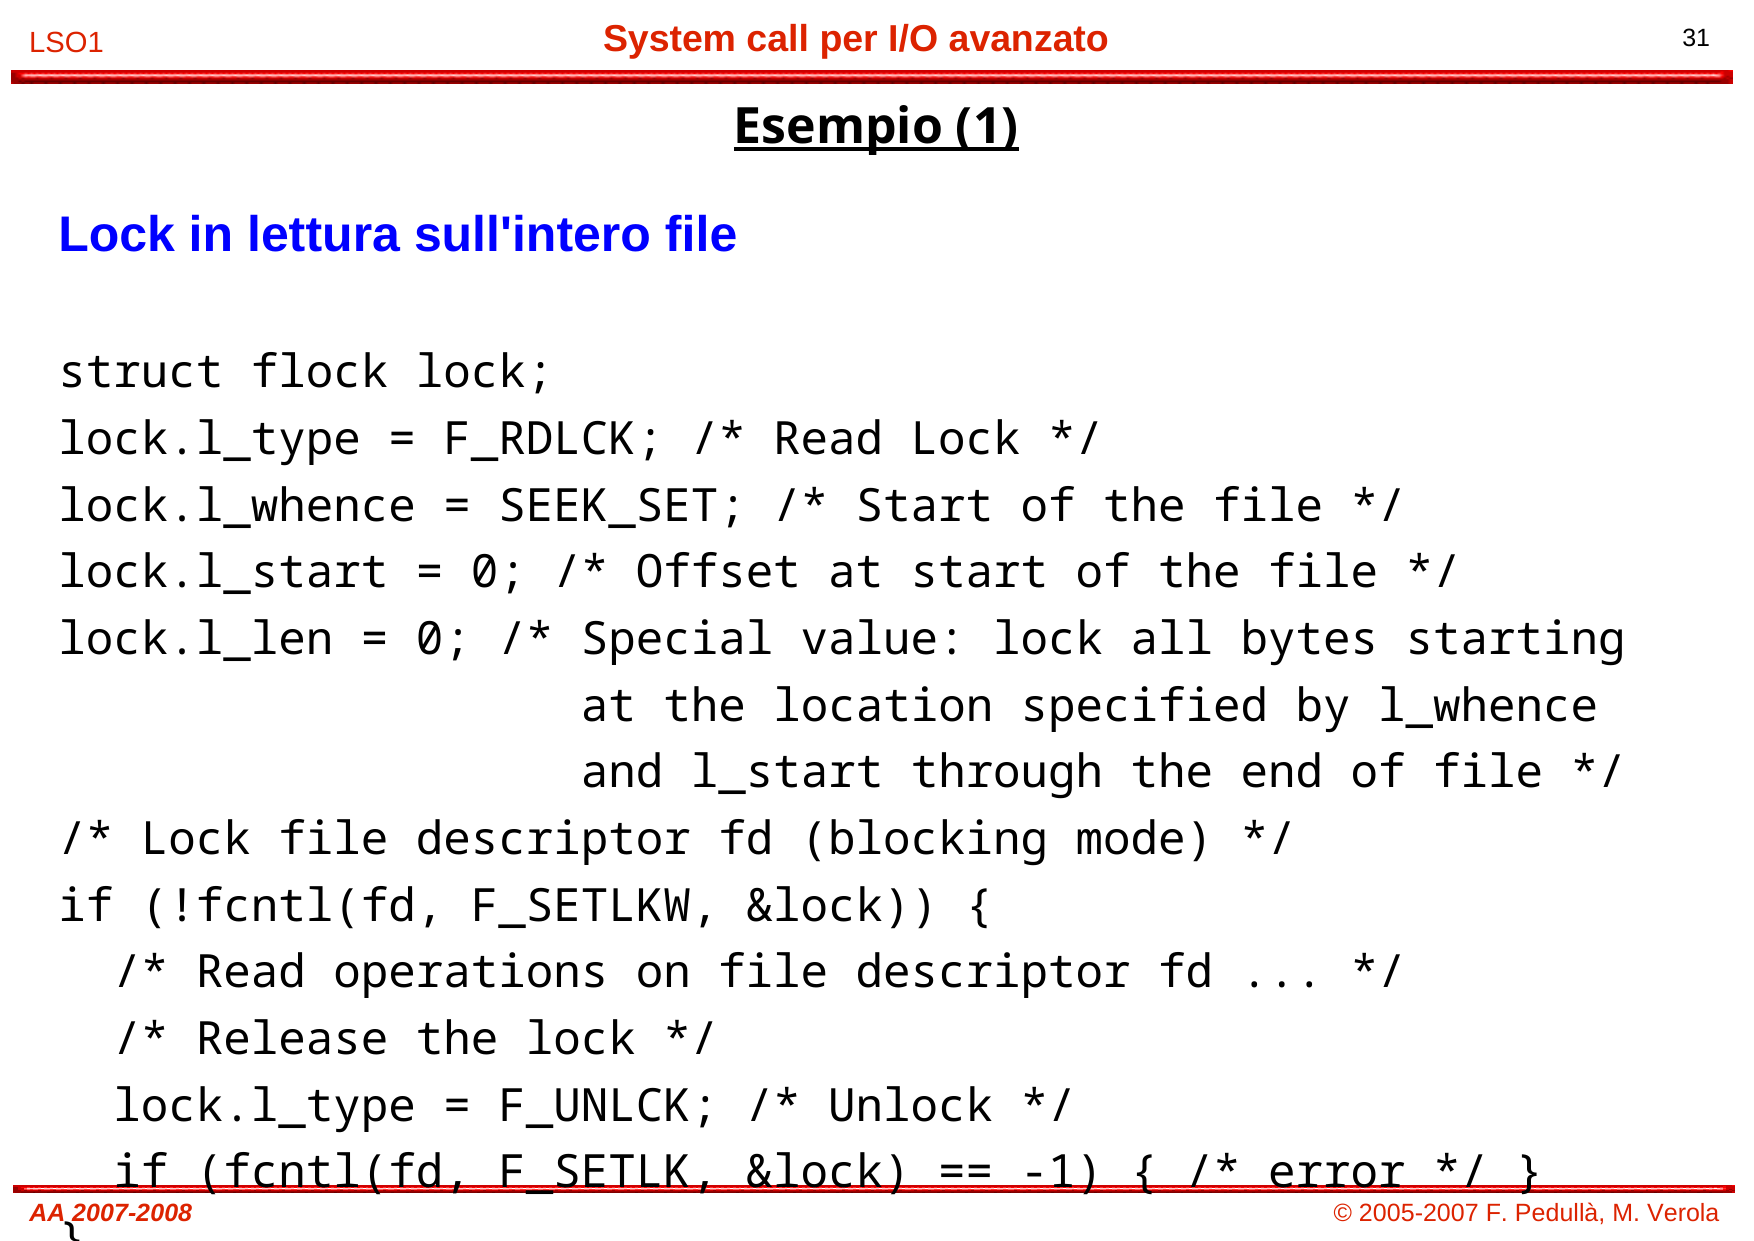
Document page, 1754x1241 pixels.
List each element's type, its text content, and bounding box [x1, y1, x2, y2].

list Lock in lettura sull'intero file struct flock lock; lock.l_type = F_RDLCK; /* Read Lock */ lock.l_whence = SEEK_SET; /* Start of the file */ lock.l_start = 0; /* Offset at start of the file */ lock.l_len = 0; /* Special value: lock all bytes starting at the location specified by l_whence and l_start through the end of file */ /* Lock file descriptor fd (blocking mode) */ if (!fcntl(fd, F_SETLKW, &lock)) { /* Read operations on file descriptor fd ... */ /* Release the lock */ lock.l_type = F_UNLCK; /* Unlock */ if (fcntl(fd, F_SETLK, &lock) == -1) { /* error */ } } [58, 206, 1696, 1132]
picture [13, 1185, 209, 1193]
picture [375, 1185, 454, 1193]
picture [11, 70, 1733, 84]
picture [1146, 1185, 1526, 1193]
picture [1088, 1185, 1145, 1193]
picture [210, 1185, 374, 1193]
picture [896, 1185, 1087, 1193]
picture [456, 1185, 701, 1193]
picture [703, 1185, 895, 1193]
title Esempio (1) [40, 78, 1713, 174]
picture [1528, 1185, 1735, 1193]
